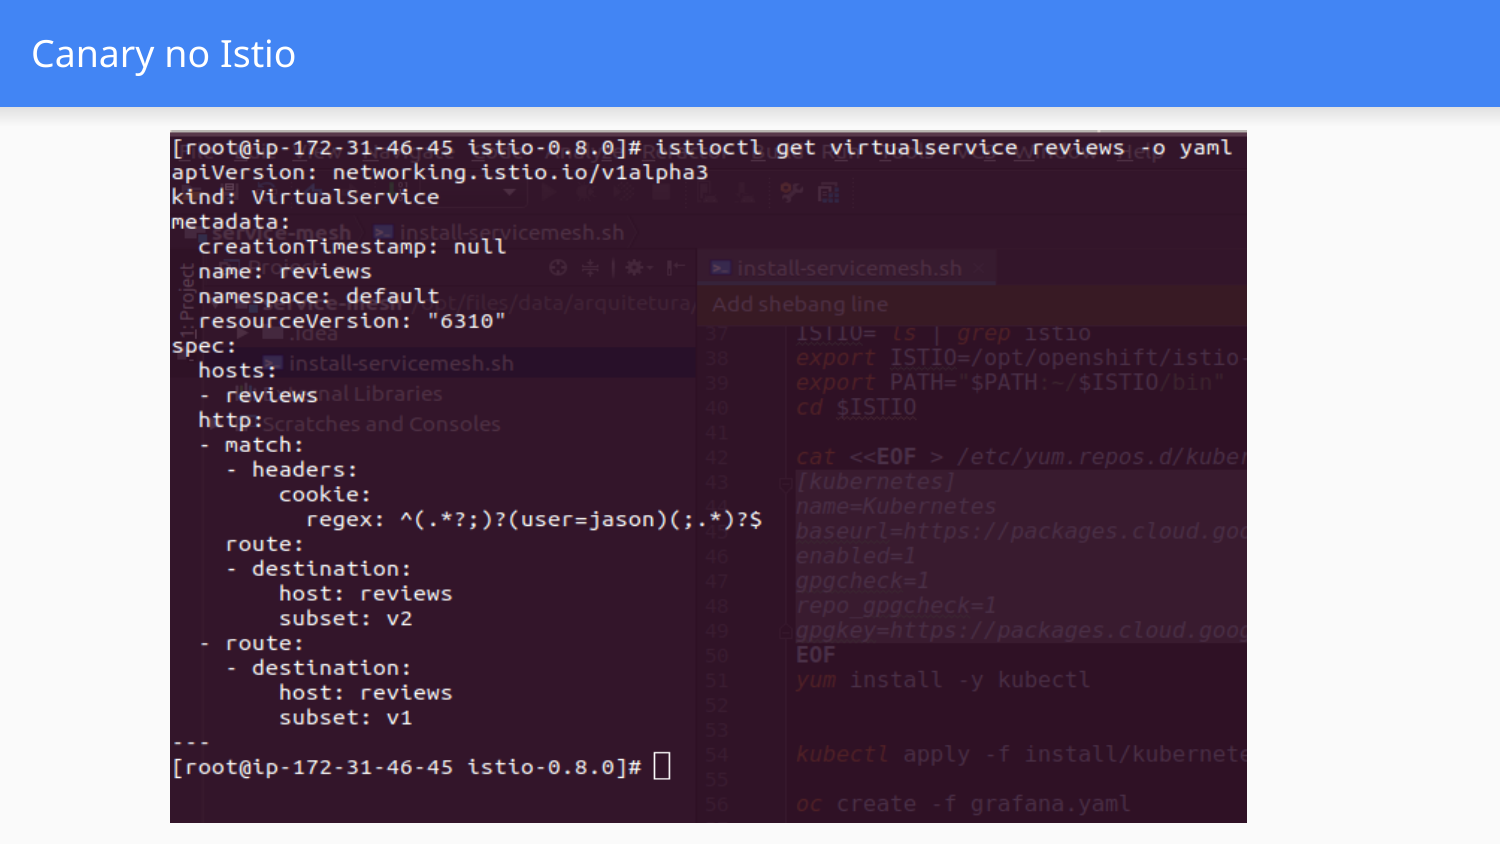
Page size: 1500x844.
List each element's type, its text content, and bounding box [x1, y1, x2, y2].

picture [170, 130, 1247, 823]
title Canary no Istio [16, 2, 1464, 102]
